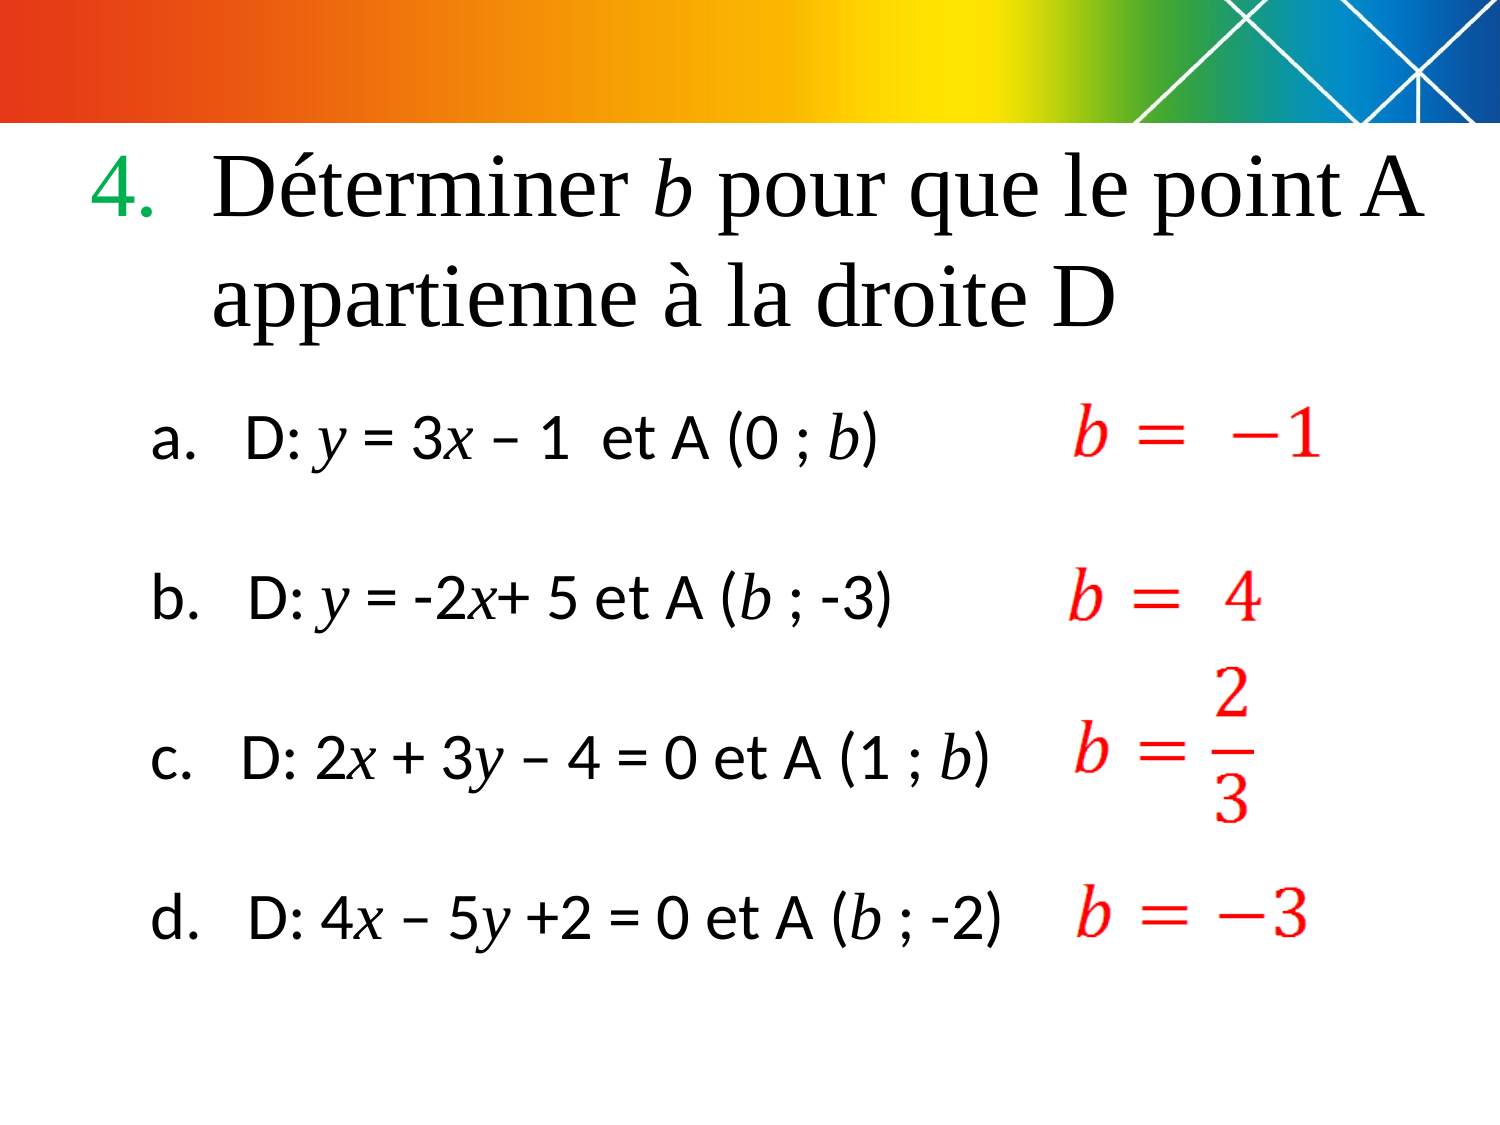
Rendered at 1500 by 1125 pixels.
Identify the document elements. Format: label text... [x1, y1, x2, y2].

picture [1066, 550, 1265, 653]
picture [1071, 386, 1325, 489]
text_box a. D: y = 3x – 1 et A (0 ; b) b. D: y = -2x+ 5 et A (b ; -3) c. D: 2x + 3y – 4 = 0 et A (1 ; b) d. D: 4x – 5y +2 = 0 et A (b ; -2) [135, 385, 1126, 1041]
picture [1074, 867, 1313, 969]
picture [1340, 0, 1500, 123]
picture [1072, 656, 1254, 840]
title Déterminer b pour que le point A appartienne à la droite D [75, 116, 1454, 352]
picture [0, 0, 1351, 123]
